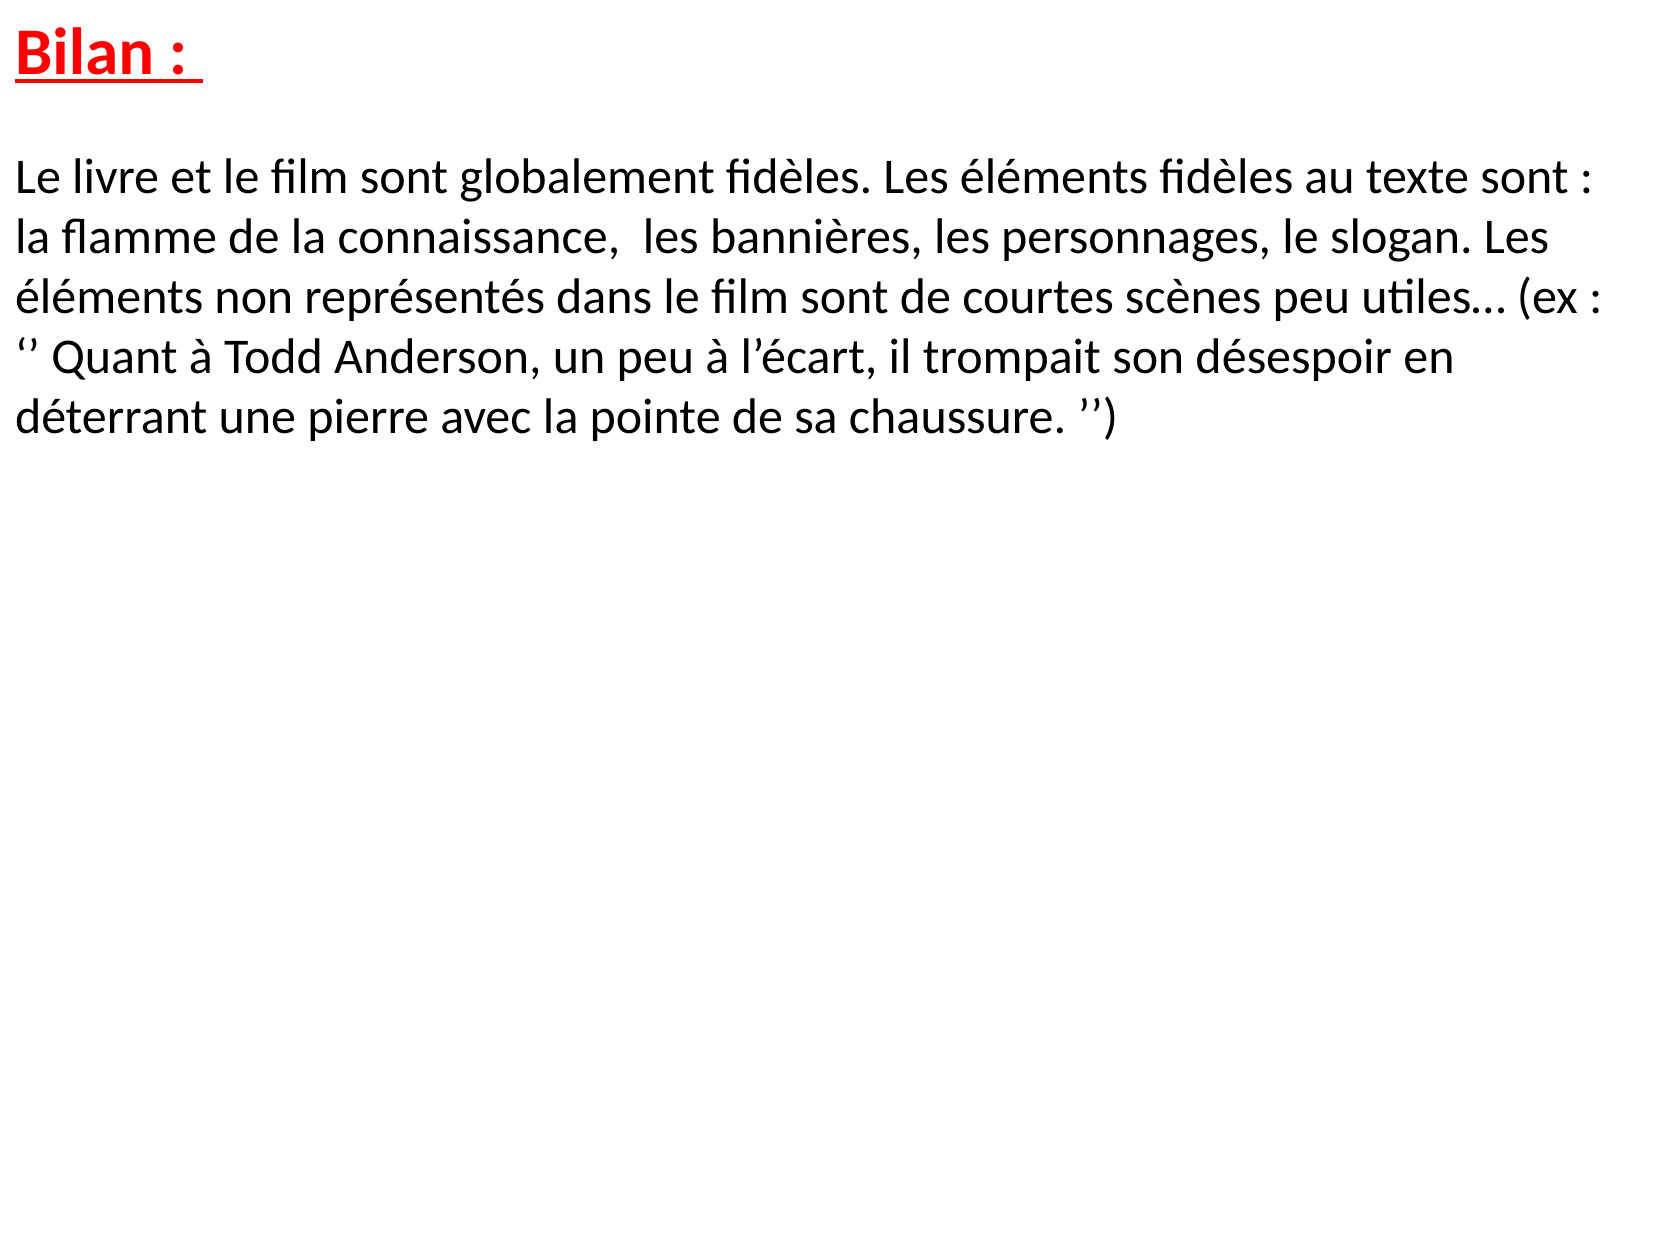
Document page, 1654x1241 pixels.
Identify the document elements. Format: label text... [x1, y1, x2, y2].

text_box Bilan : [0, 0, 1111, 96]
text_box Le livre et le film sont globalement fidèles. Les éléments fidèles au texte sont : la flamme de la connaissance, les bannières, les personnages, le slogan. Les éléments non représentés dans le film sont de courtes scènes peu utiles… (ex : ‘’ Quant à Todd Anderson, un peu à l’écart, il trompait son désespoir en déterrant une pierre avec la pointe de sa chaussure. ’’) [0, 135, 1654, 454]
